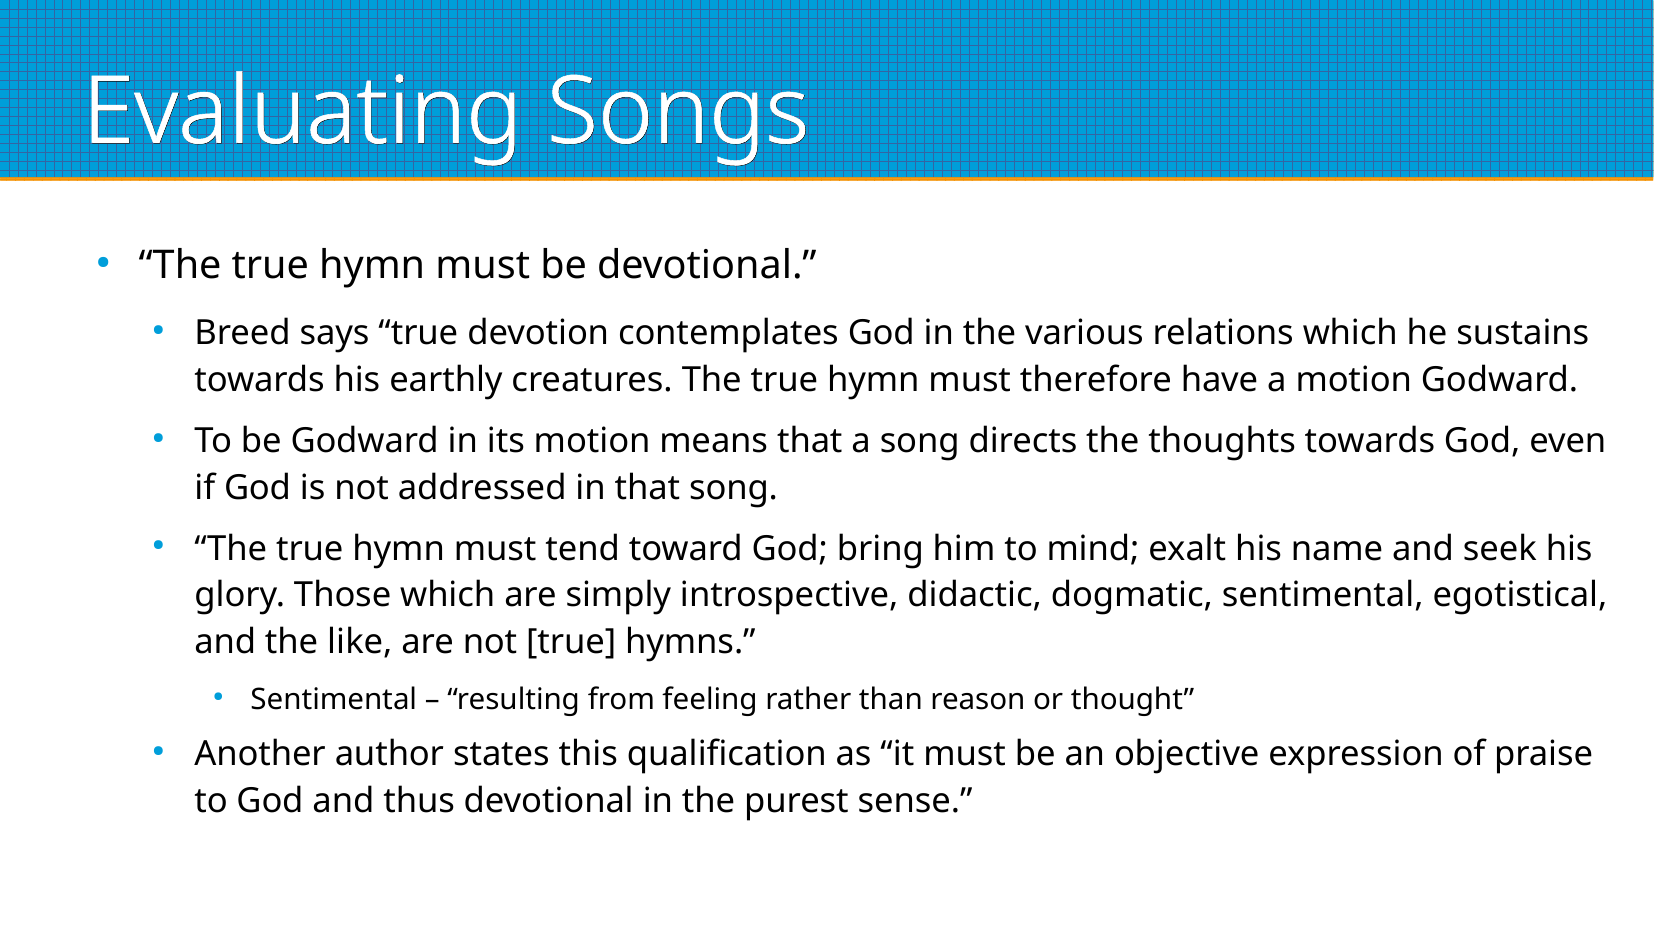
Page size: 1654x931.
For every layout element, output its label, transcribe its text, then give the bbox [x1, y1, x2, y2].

list “The true hymn must be devotional.” Breed says “true devotion contemplates God in the various relations which he sustains towards his earthly creatures. The true hymn must therefore have a motion Godward. To be Godward in its motion means that a song directs the thoughts towards God, even if God is not addressed in that song. “The true hymn must tend toward God; bring him to mind; exalt his name and seek his glory. Those which are simply introspective, didactic, dogmatic, sentimental, egotistical, and the like, are not [true] hymns.” Sentimental – “resulting from feeling rather than reason or thought” Another author states this qualification as “it must be an objective expression of praise to God and thus devotional in the purest sense.” [82, 236, 1613, 863]
title Evaluating Songs [82, 14, 1571, 171]
